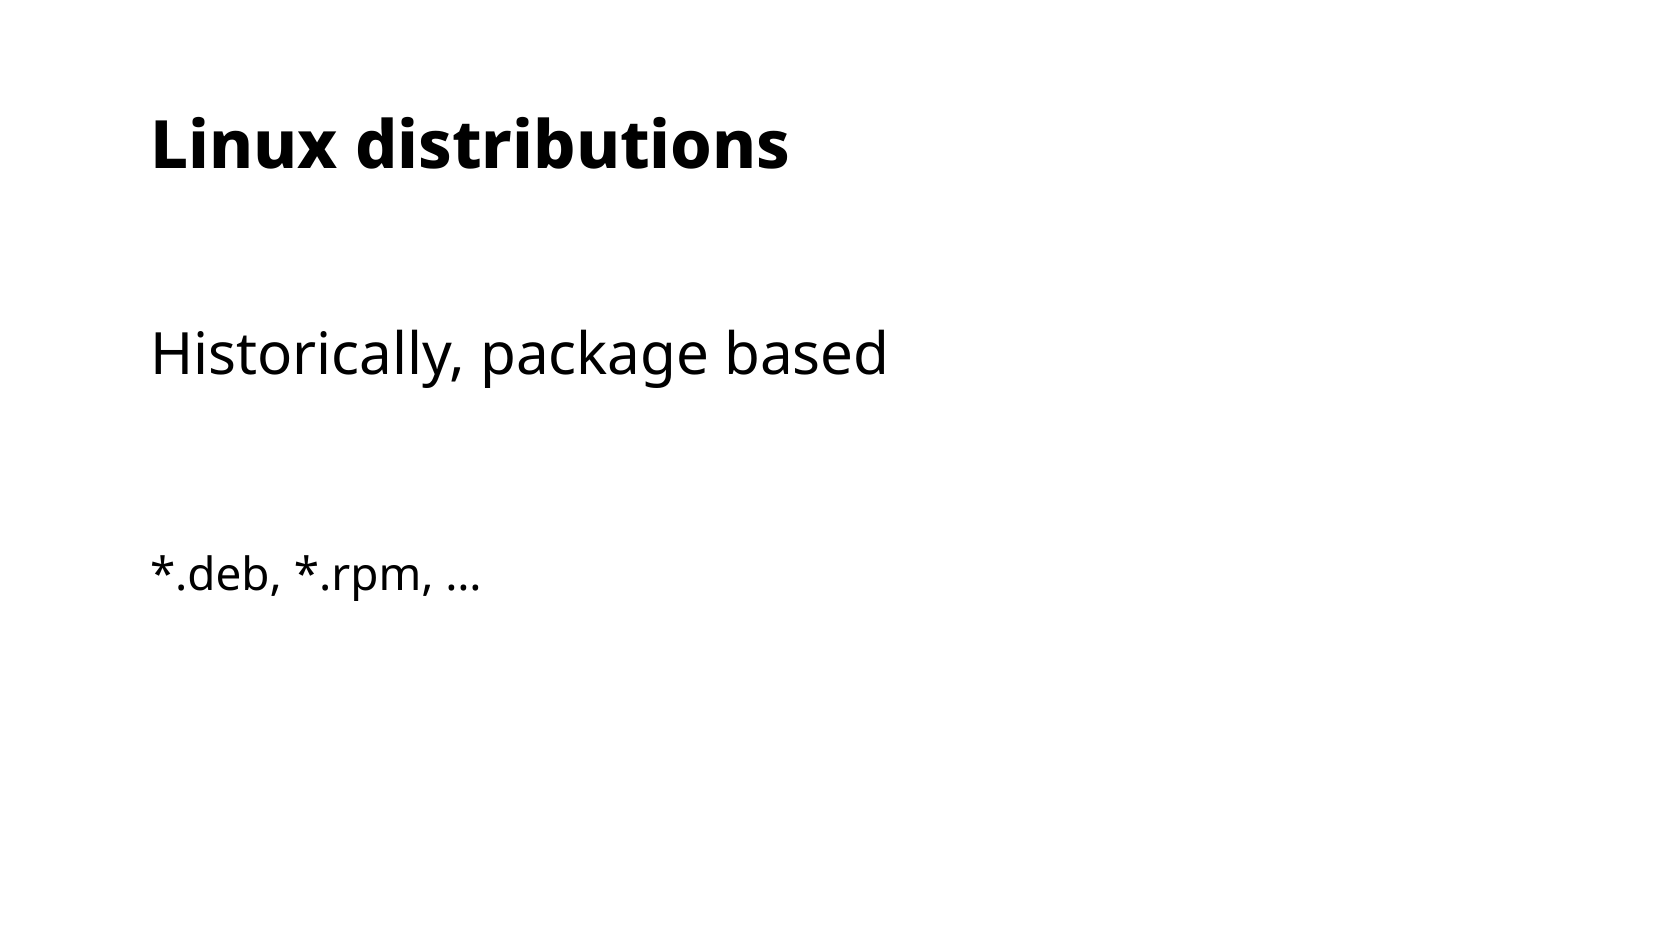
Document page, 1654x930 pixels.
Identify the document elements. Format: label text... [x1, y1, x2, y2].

subtitle Historically, package based *.deb, *.rpm, … [150, 272, 1501, 812]
title Linux distributions [150, 107, 1501, 188]
